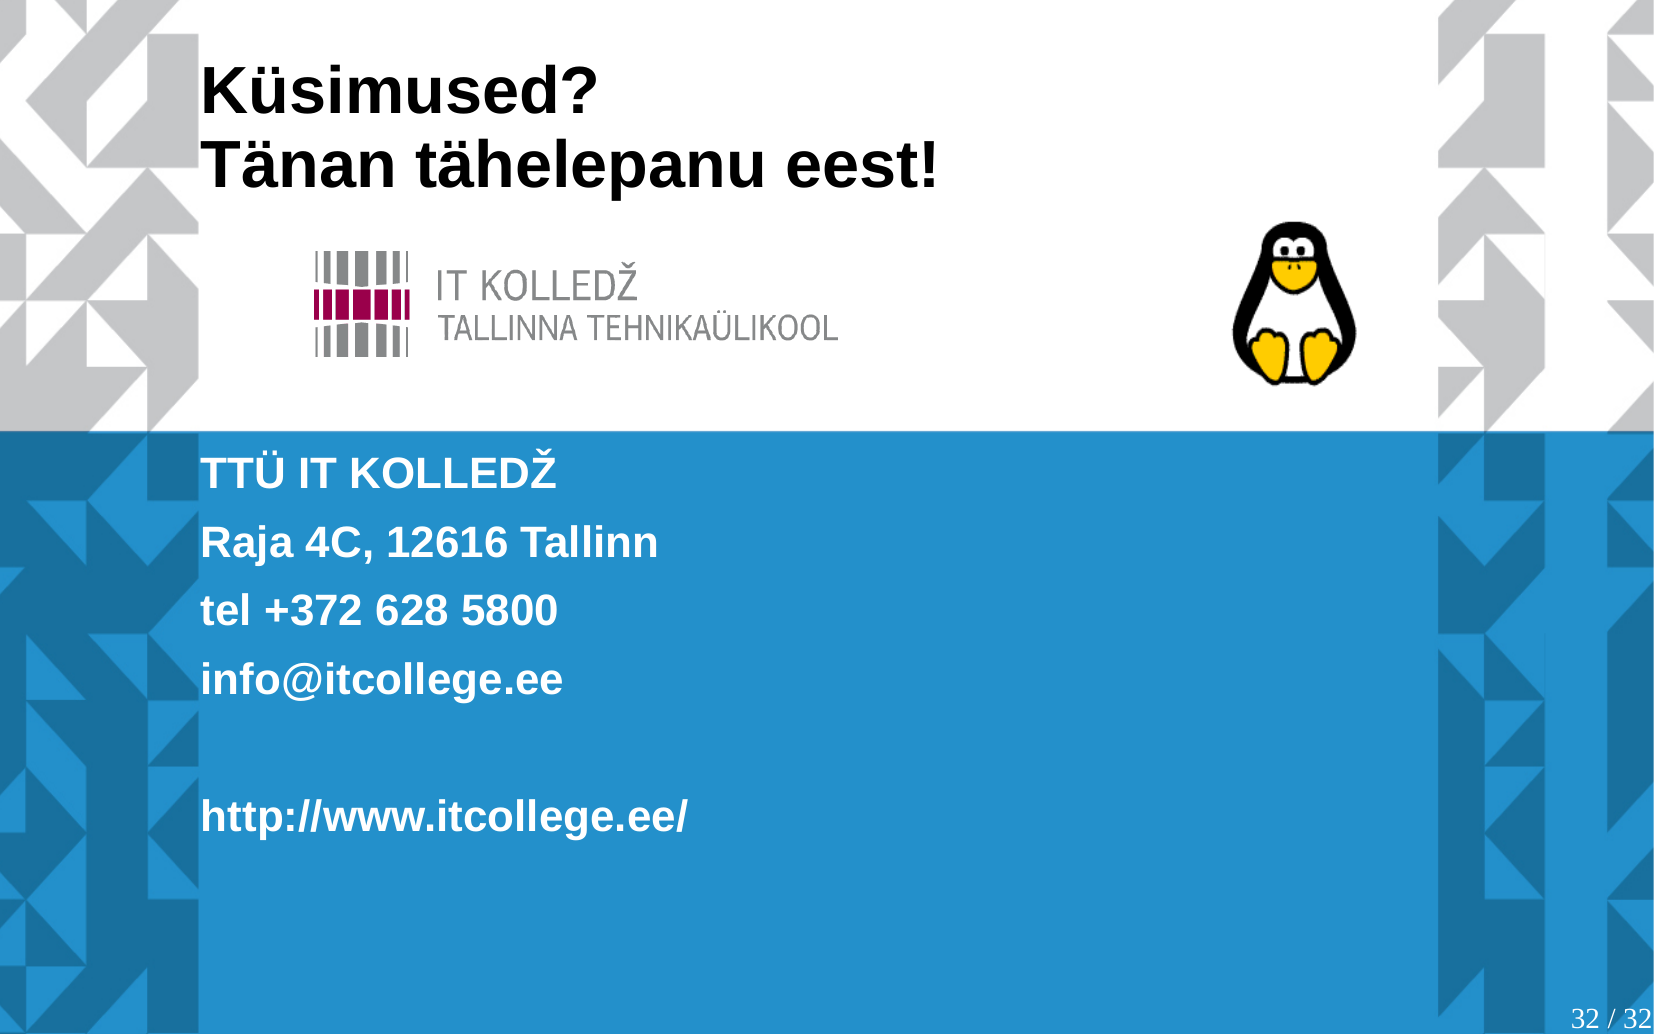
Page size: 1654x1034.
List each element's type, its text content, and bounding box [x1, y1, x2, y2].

picture [0, 0, 1654, 1034]
title Küsimused? Tänan tähelepanu eest! [200, 41, 1170, 214]
list TTÜ IT KOLLEDŽ Raja 4C, 12616 Tallinn tel +372 628 5800 info@itcollege.ee http://www.itcollege.ee/ [200, 448, 1430, 842]
